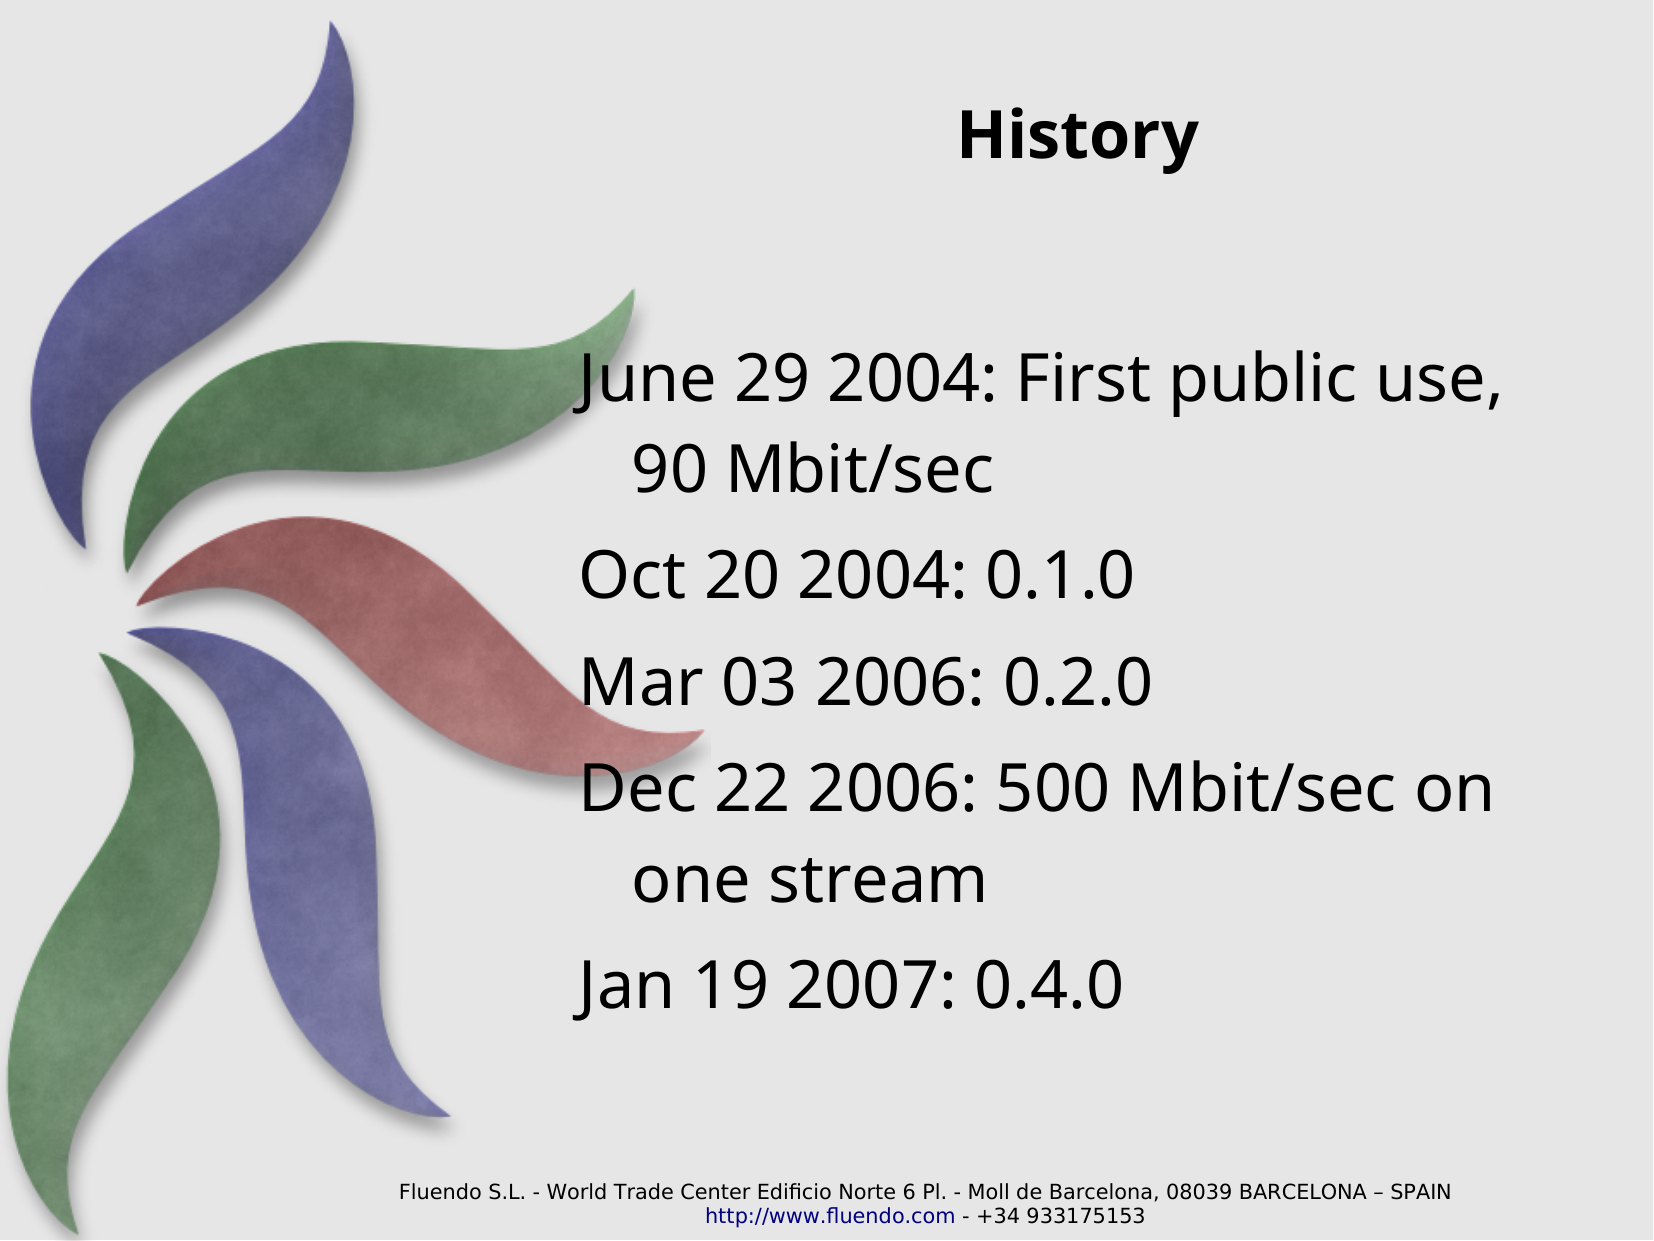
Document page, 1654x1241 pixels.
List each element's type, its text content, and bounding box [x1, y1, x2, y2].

title History [560, 58, 1595, 207]
list June 29 2004: First public use, 90 Mbit/sec Oct 20 2004: 0.1.0 Mar 03 2006: 0.2.0 Dec 22 2006: 500 Mbit/sec on one stream Jan 19 2007: 0.4.0 [560, 236, 1595, 1123]
picture [0, 0, 711, 1241]
